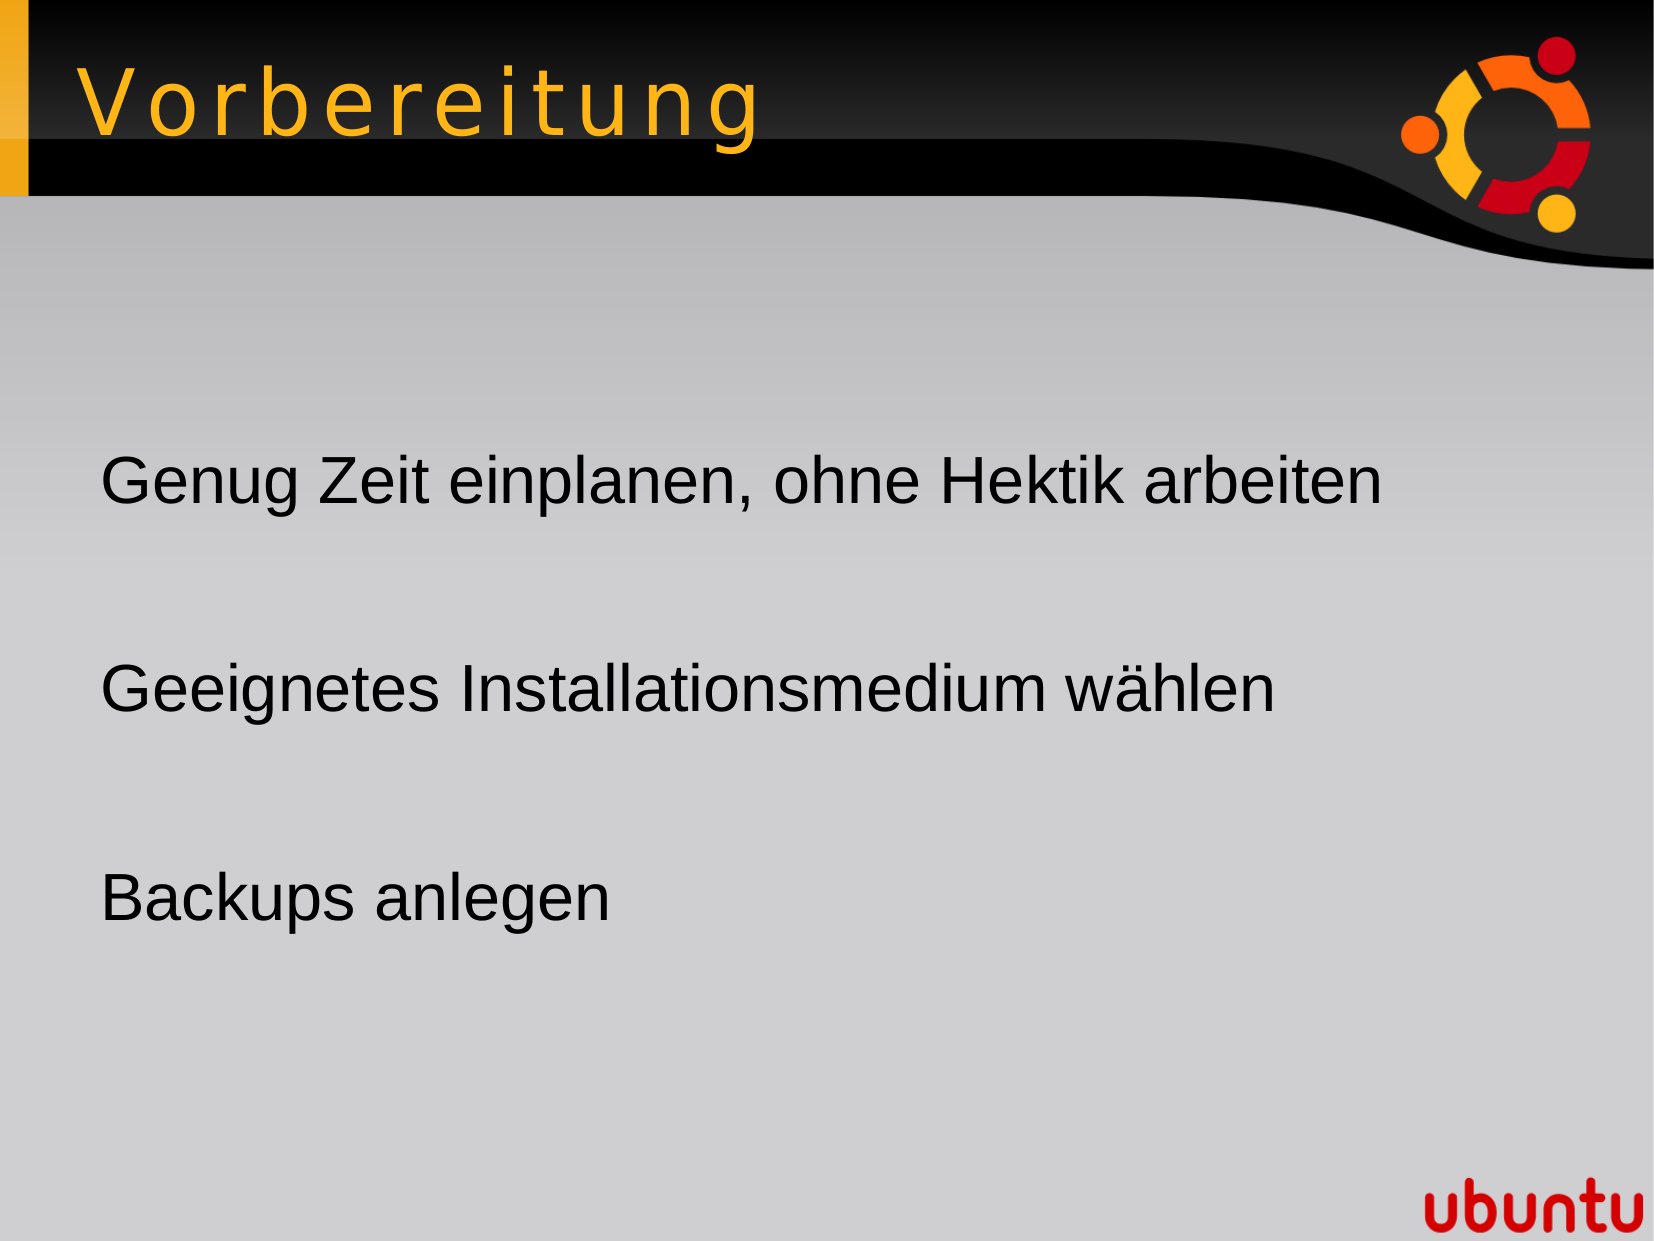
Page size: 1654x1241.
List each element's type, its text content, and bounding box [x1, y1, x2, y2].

list Genug Zeit einplanen, ohne Hektik arbeiten Geeignetes Installationsmedium wählen Backups anlegen [82, 442, 1571, 1109]
picture [0, 0, 1654, 1241]
title Vorbereitung [76, 0, 1300, 207]
